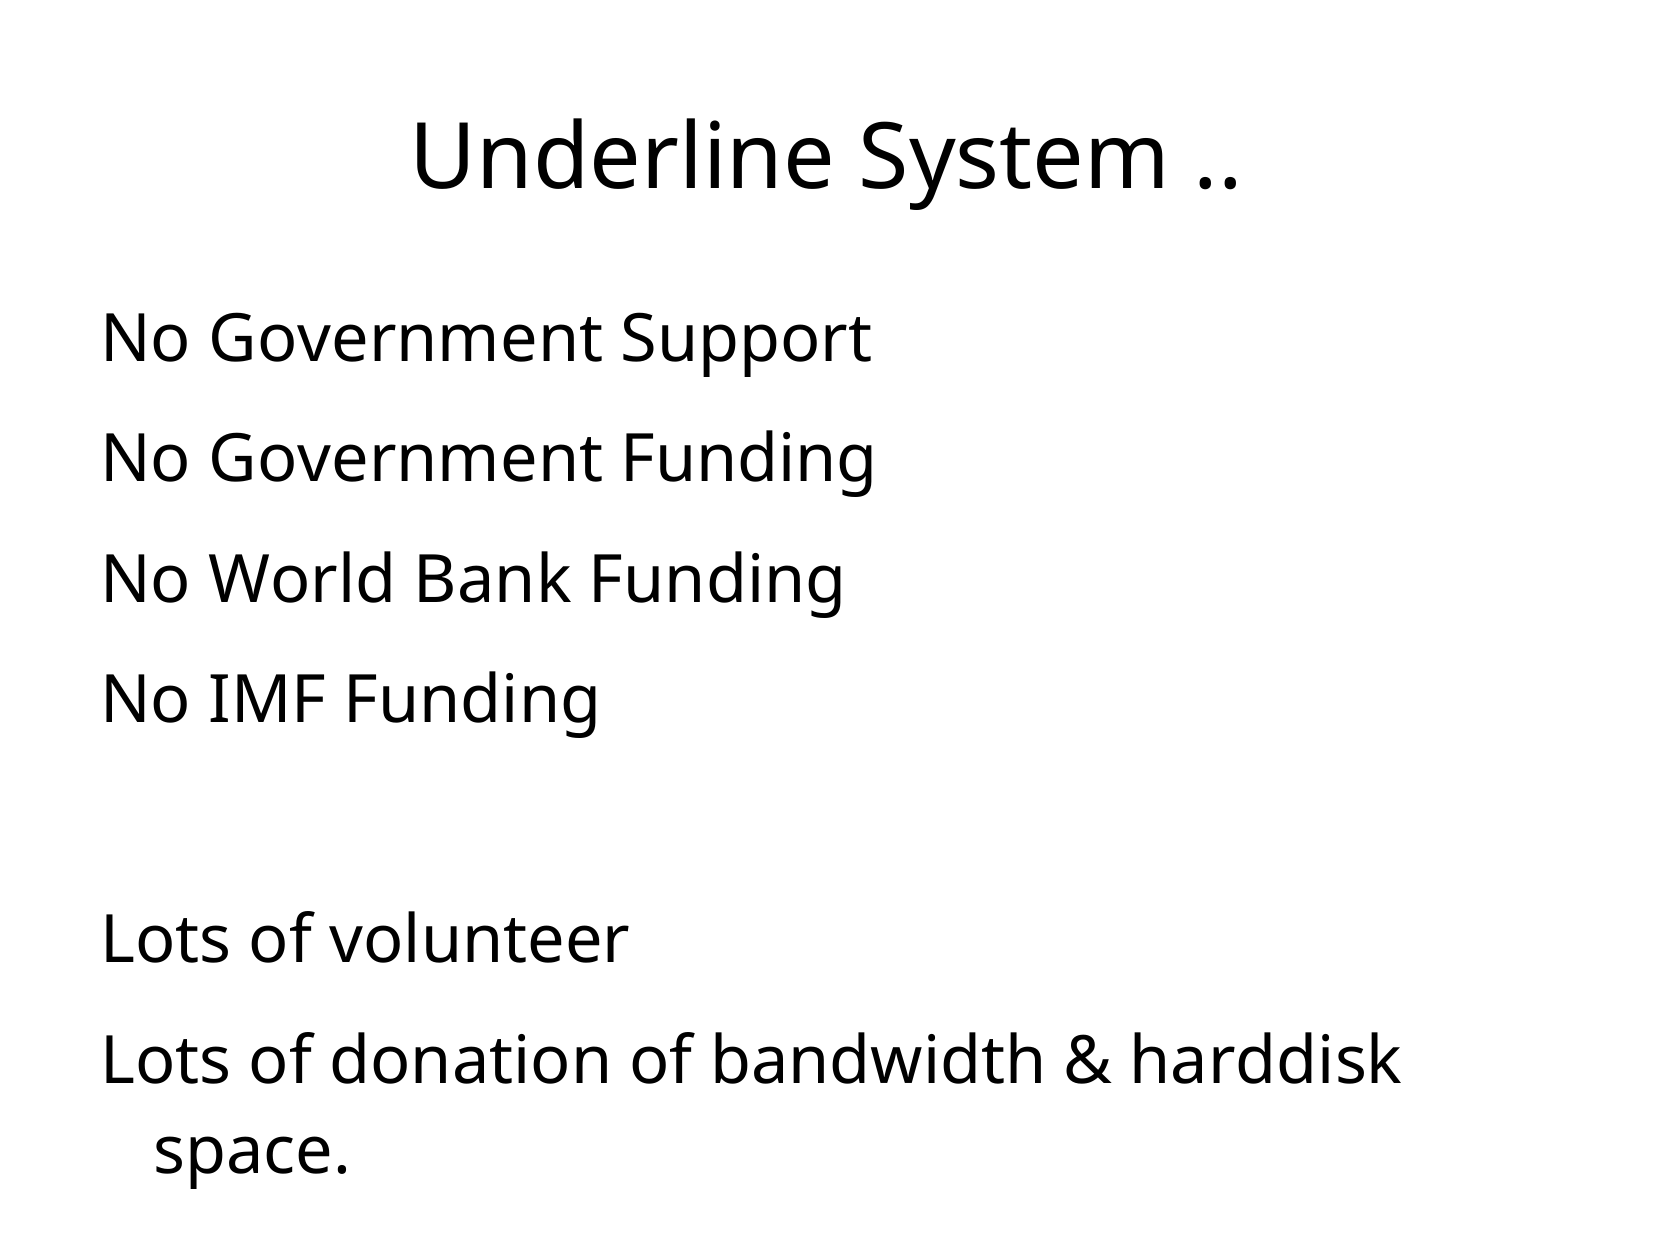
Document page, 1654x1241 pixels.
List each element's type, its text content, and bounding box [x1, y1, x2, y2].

title Underline System .. [82, 49, 1571, 257]
list No Government Support No Government Funding No World Bank Funding No IMF Funding Lots of volunteer Lots of donation of bandwidth & harddisk space. [82, 290, 1571, 1114]
